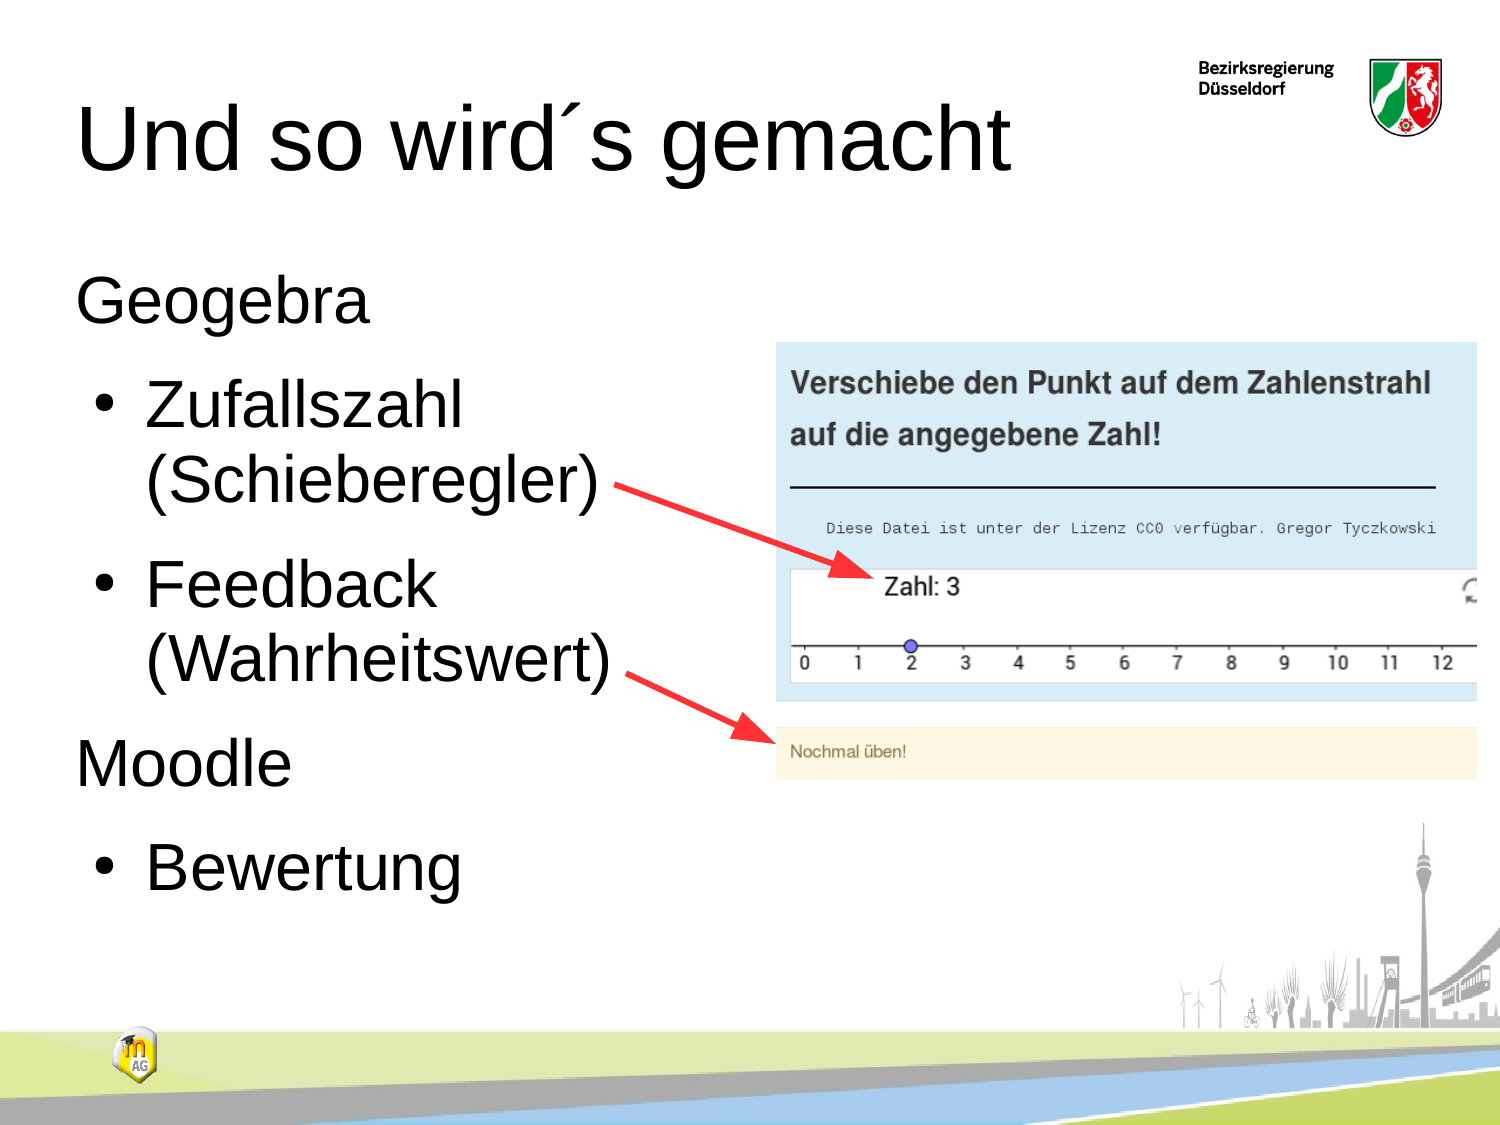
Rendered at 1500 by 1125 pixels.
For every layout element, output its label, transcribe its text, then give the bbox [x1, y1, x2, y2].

title Und so wird´s gemacht [75, 44, 1425, 233]
picture [1425, 58, 1442, 137]
picture [776, 342, 1477, 780]
list Geogebra Zufallszahl (Schieberegler) Feedback (Wahrheitswert) Moodle Bewertung [75, 263, 734, 916]
picture [0, 823, 1500, 1125]
